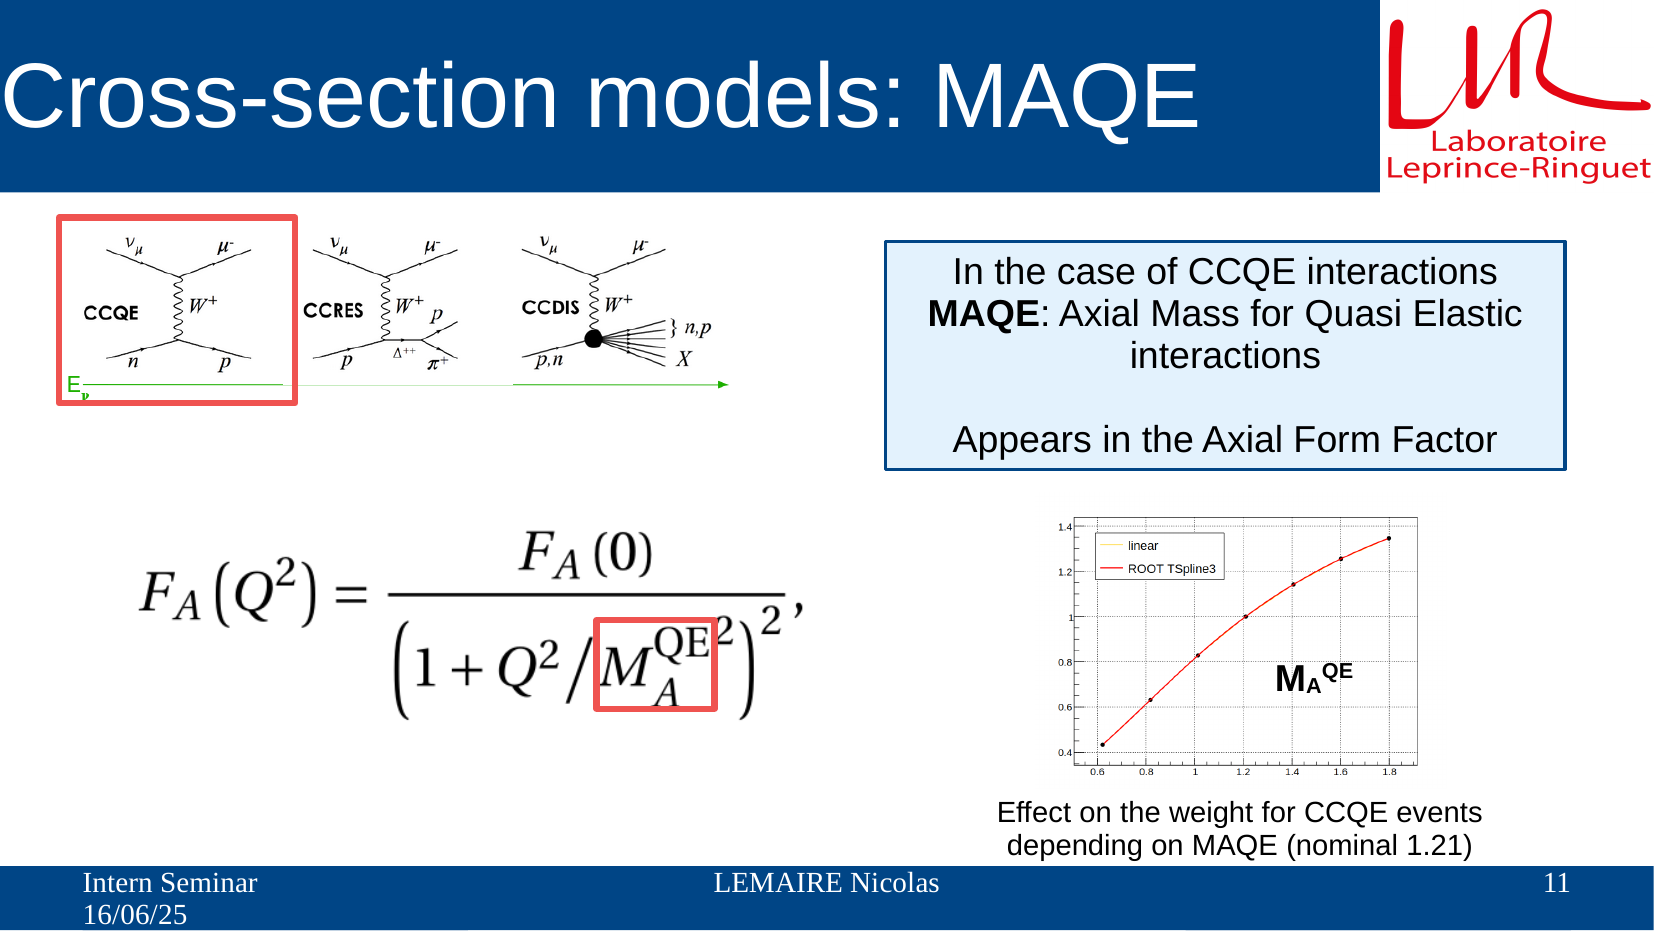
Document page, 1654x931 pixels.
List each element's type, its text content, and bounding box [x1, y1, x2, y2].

picture [1380, 0, 1654, 193]
text_box Effect on the weight for CCQE events depending on MAQE (nominal 1.21) [915, 789, 1565, 902]
picture [1035, 492, 1447, 789]
picture [62, 221, 292, 400]
text_box In the case of CCQE interactions MAQE: Axial Mass for Quasi Elastic interactions Appears in the Axial Form Factor [885, 241, 1565, 470]
title Cross-section models: MAQE [0, 0, 1380, 193]
picture [298, 217, 749, 404]
text_box MAQE [1240, 649, 1388, 749]
picture [88, 501, 821, 746]
